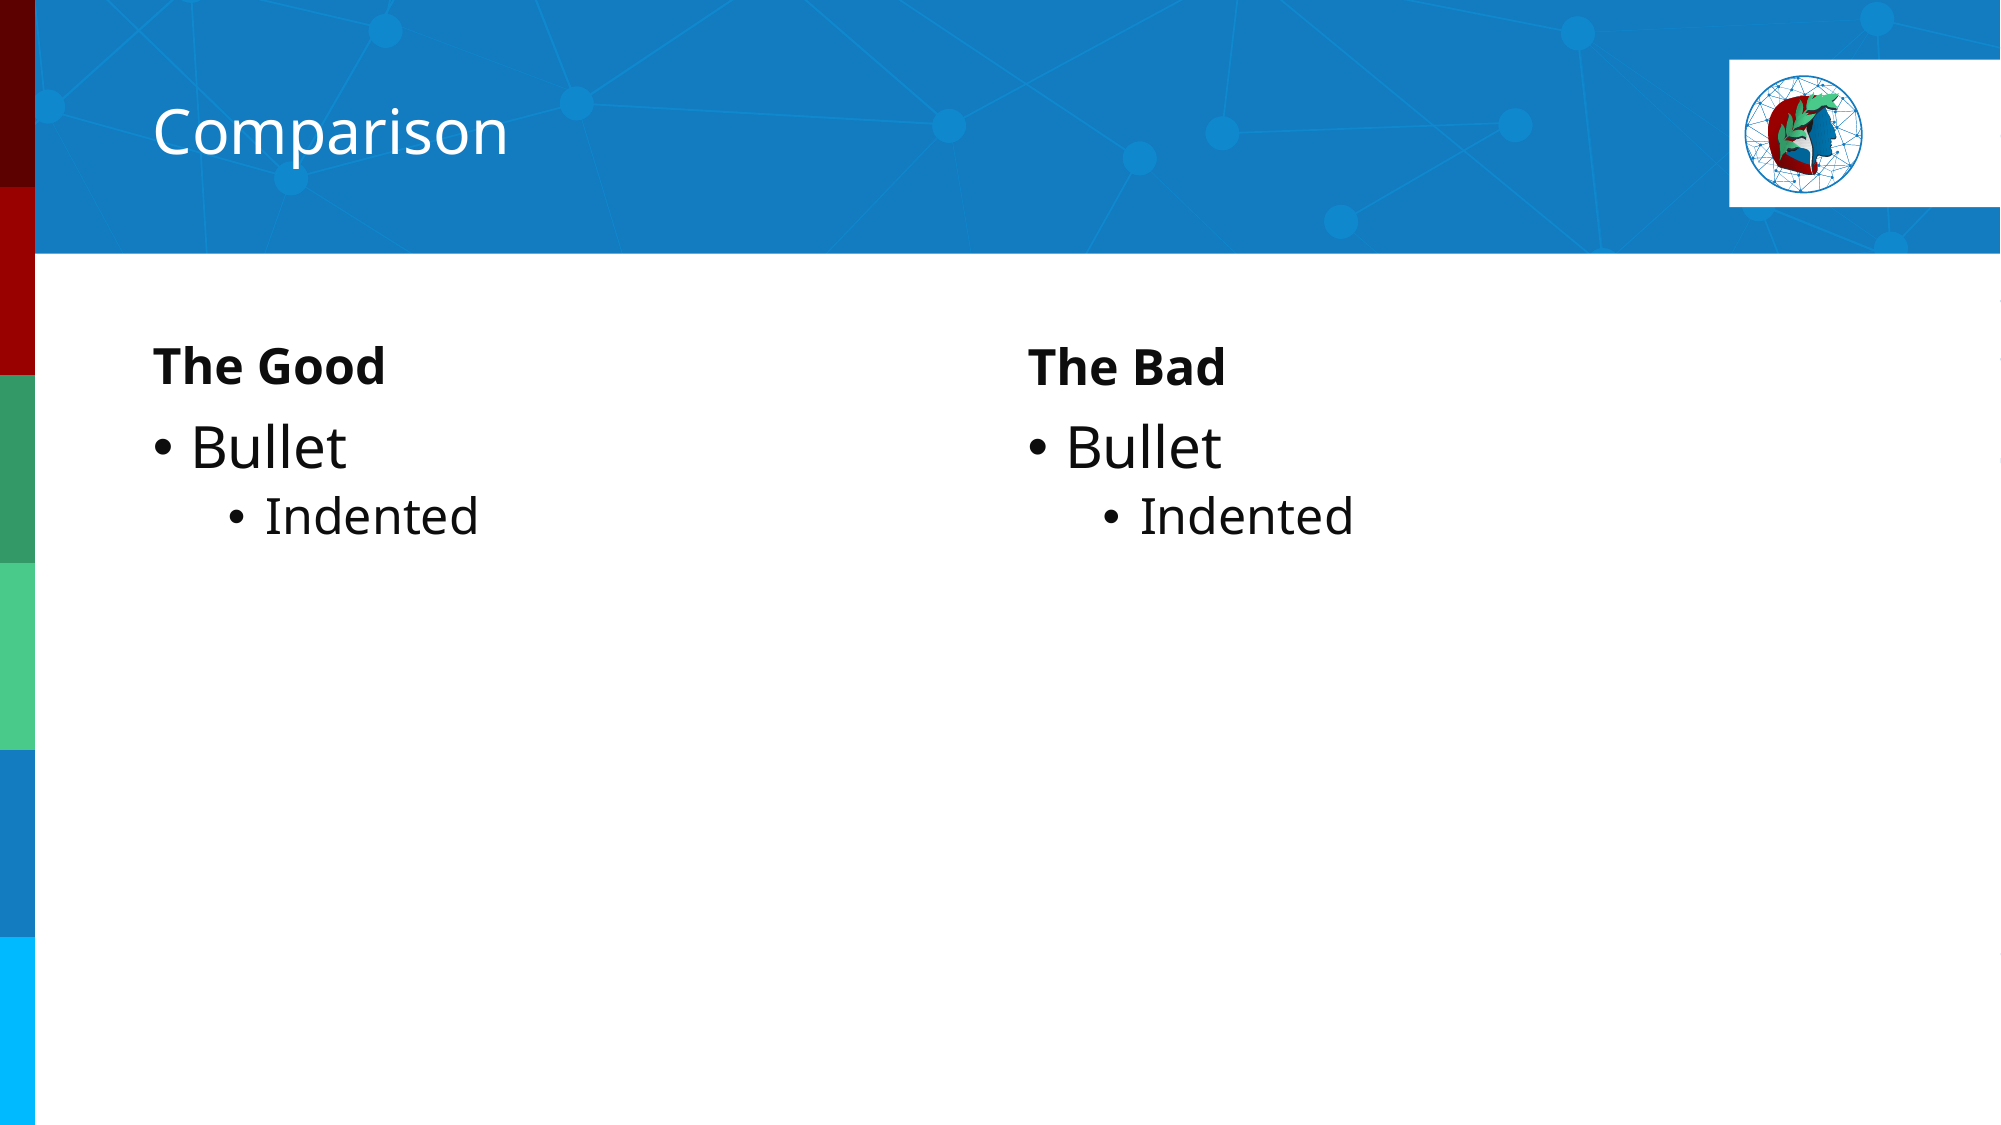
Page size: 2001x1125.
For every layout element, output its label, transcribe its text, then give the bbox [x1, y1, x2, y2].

title Comparison [137, 24, 1709, 244]
list Bullet Indented [1012, 410, 1863, 1016]
list Bullet Indented [137, 410, 984, 1016]
list The Bad [1012, 268, 1863, 404]
list The Good [137, 267, 984, 403]
